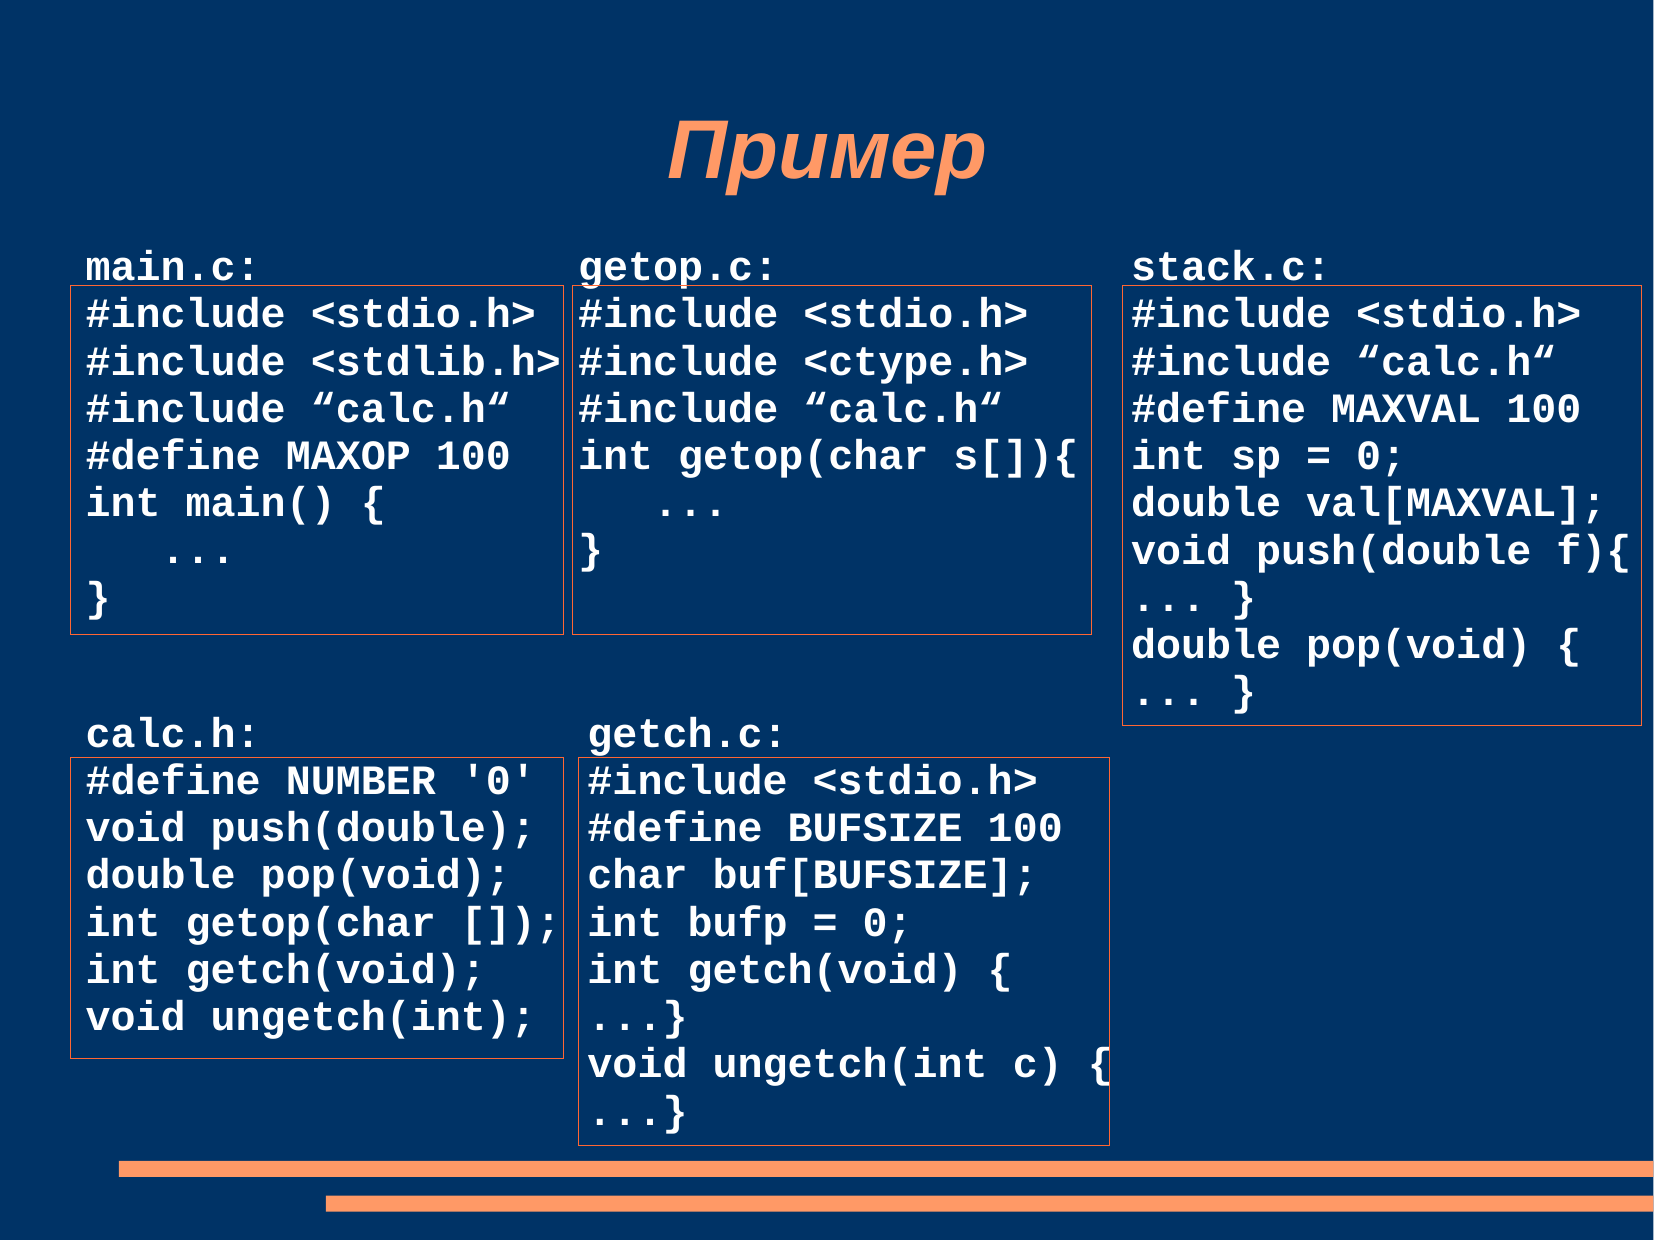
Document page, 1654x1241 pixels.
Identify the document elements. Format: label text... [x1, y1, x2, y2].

text_box main.c: #include <stdio.h> #include <stdlib.h> #include “calc.h“ #define MAXOP 100 int main() { ... } [70, 238, 563, 285]
title Пример [121, 46, 1534, 238]
text_box stack.c: #include <stdio.h> #include “calc.h“ #define MAXVAL 100 int sp = 0; double val[MAXVAL]; void push(double f){ ... } double pop(void) { ... } [1116, 238, 1654, 732]
text_box main.c: #include <stdio.h> #include <stdlib.h> #include “calc.h“ #define MAXOP 100 int main() { ... } [71, 286, 563, 634]
text_box calc.h: #define NUMBER '0' void push(double); double pop(void); int getop(char []); int getch(void); void ungetch(int); [70, 704, 593, 1101]
text_box getop.c: #include <stdio.h> #include <ctype.h> #include “calc.h“ int getop(char s[]){ ... } [573, 286, 1091, 634]
text_box getop.c: #include <stdio.h> #include <ctype.h> #include “calc.h“ int getop(char s[]){ ... } [563, 238, 1116, 635]
text_box getch.c: #include <stdio.h> #define BUFSIZE 100 char buf[BUFSIZE]; int bufp = 0; int getch(void) { ...} void ungetch(int c) { ...} [572, 705, 1150, 1150]
text_box calc.h: #define NUMBER '0' void push(double); double pop(void); int getop(char []); int getch(void); void ungetch(int); [71, 758, 563, 1058]
text_box stack.c: #include <stdio.h> #include “calc.h“ #define MAXVAL 100 int sp = 0; double val[MAXVAL]; void push(double f){ ... } double pop(void) { ... } [1123, 286, 1641, 725]
